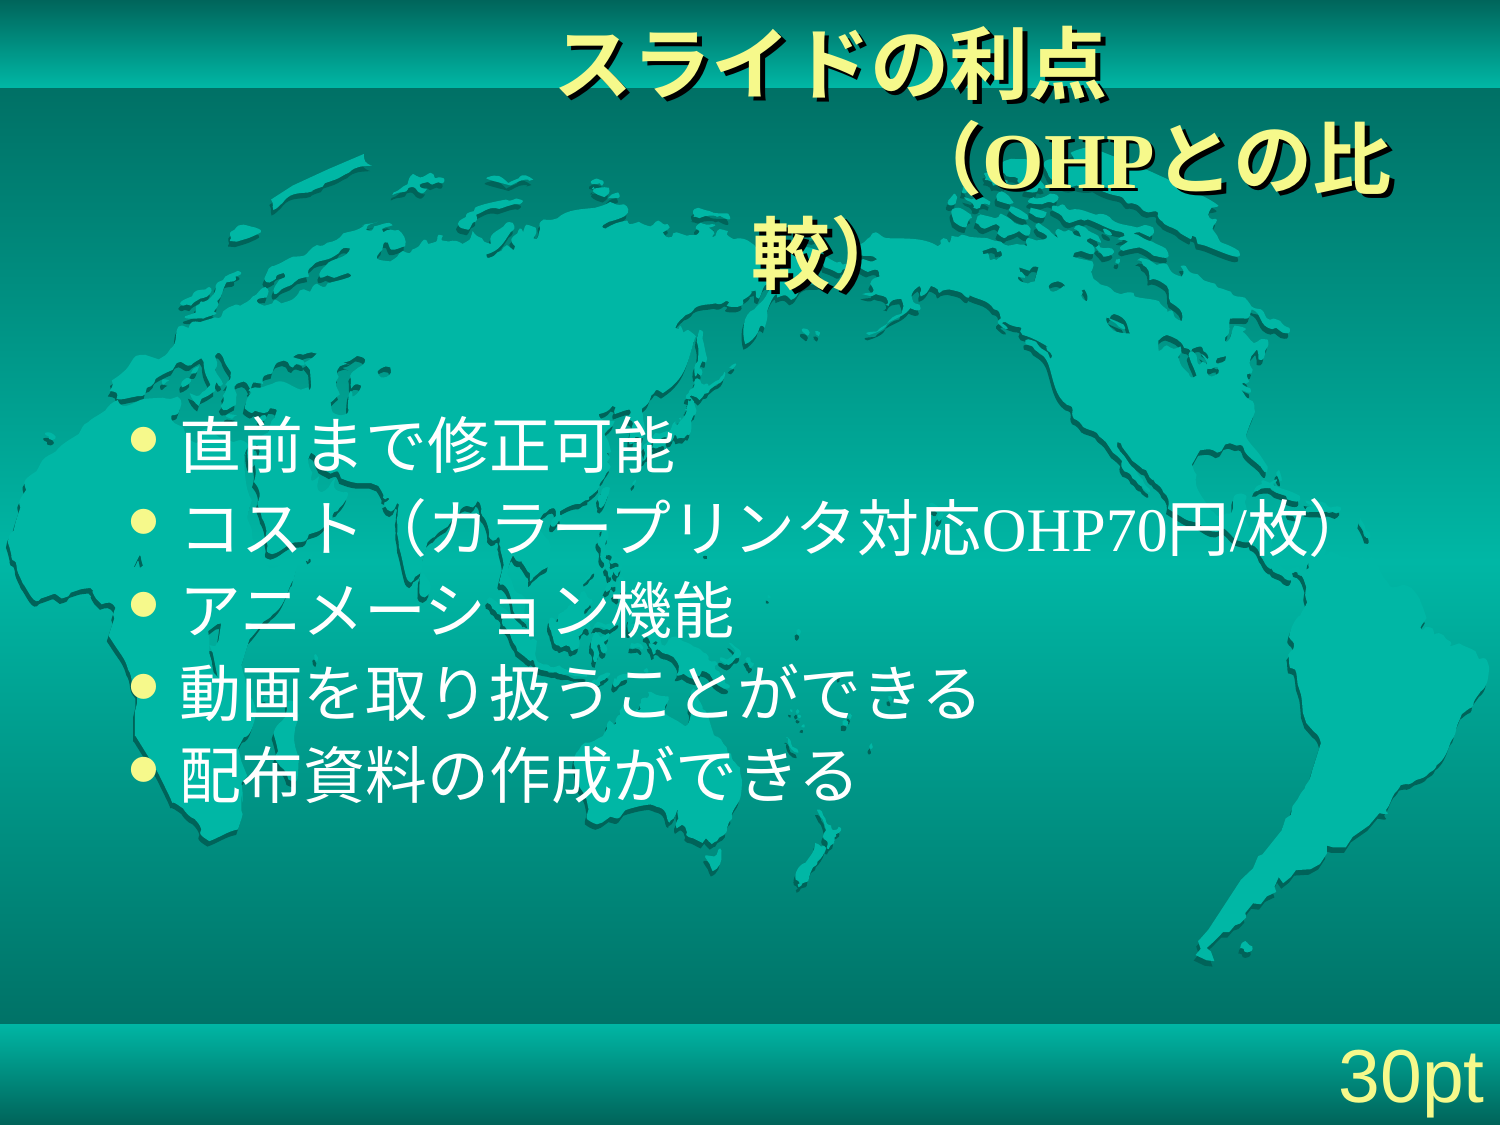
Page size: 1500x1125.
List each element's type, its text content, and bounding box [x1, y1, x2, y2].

list 直前まで修正可能 コスト（カラープリンタ対応OHP70円/枚） アニメーション機能 動画を取り扱うことができる 配布資料の作成ができる [112, 407, 1388, 882]
text_box 30pt [1323, 1019, 1500, 1125]
title スライドの利点 （OHPとの比較） [249, 31, 1412, 282]
